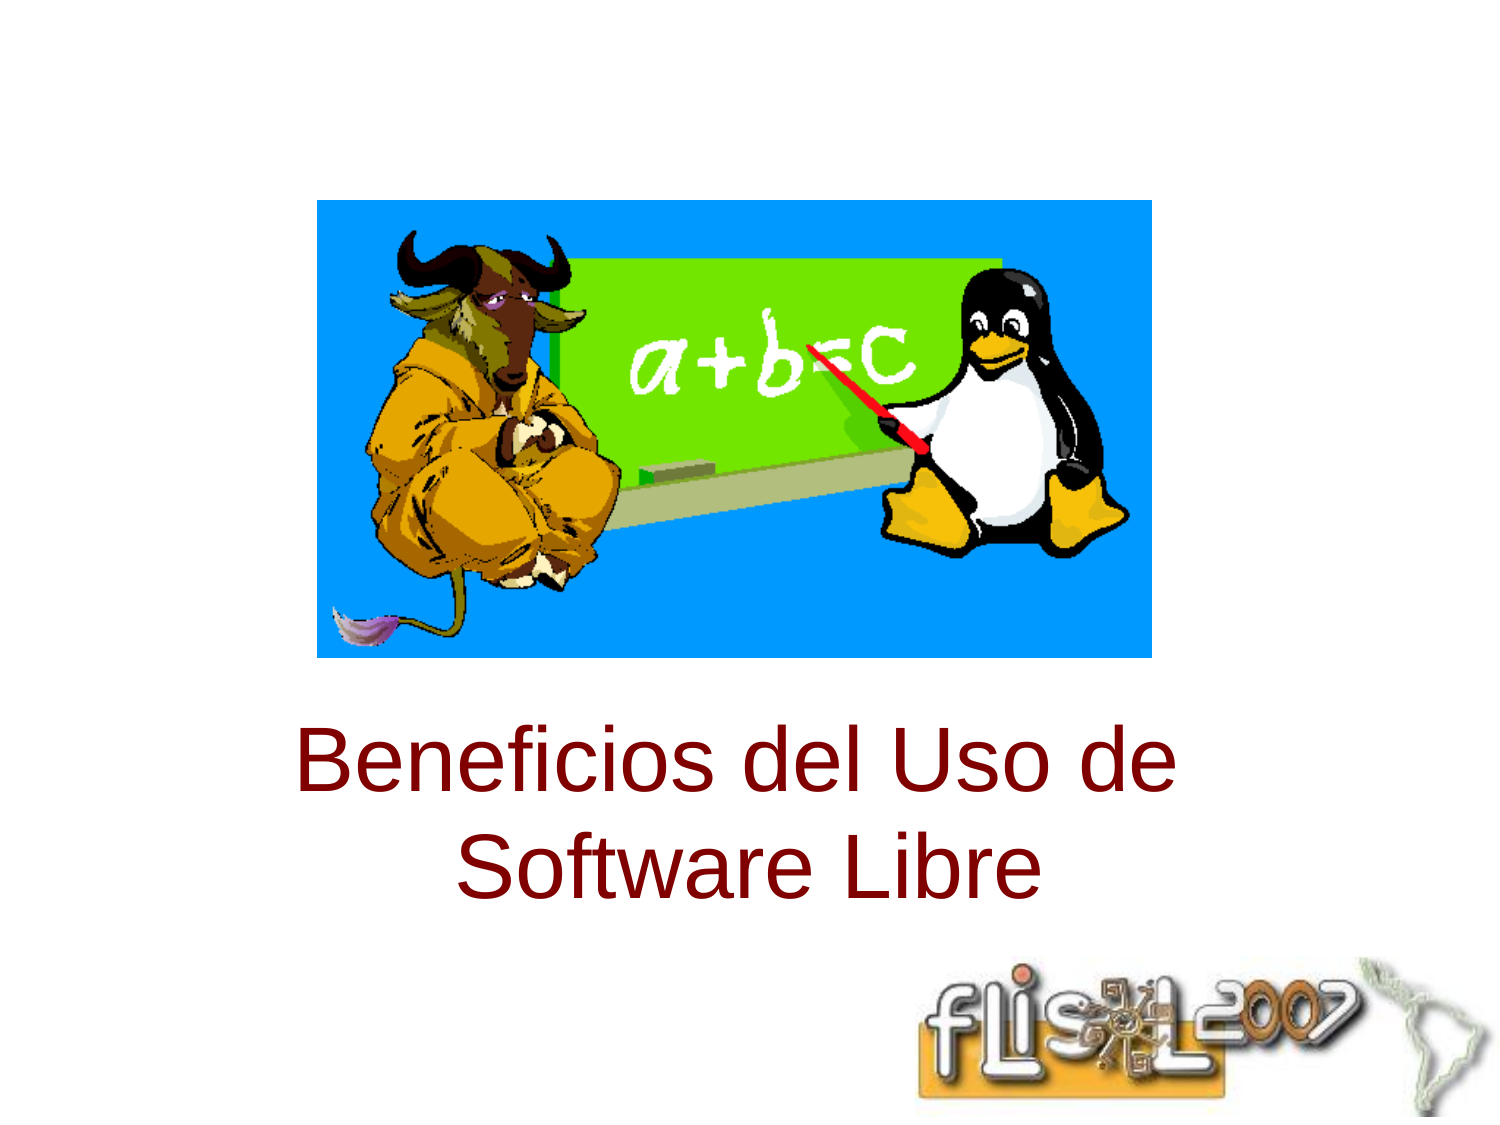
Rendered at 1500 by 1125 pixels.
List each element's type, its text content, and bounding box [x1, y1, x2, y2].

picture [317, 200, 1152, 659]
title Beneficios del Uso de Software Libre [112, 687, 1388, 936]
picture [915, 956, 1500, 1117]
